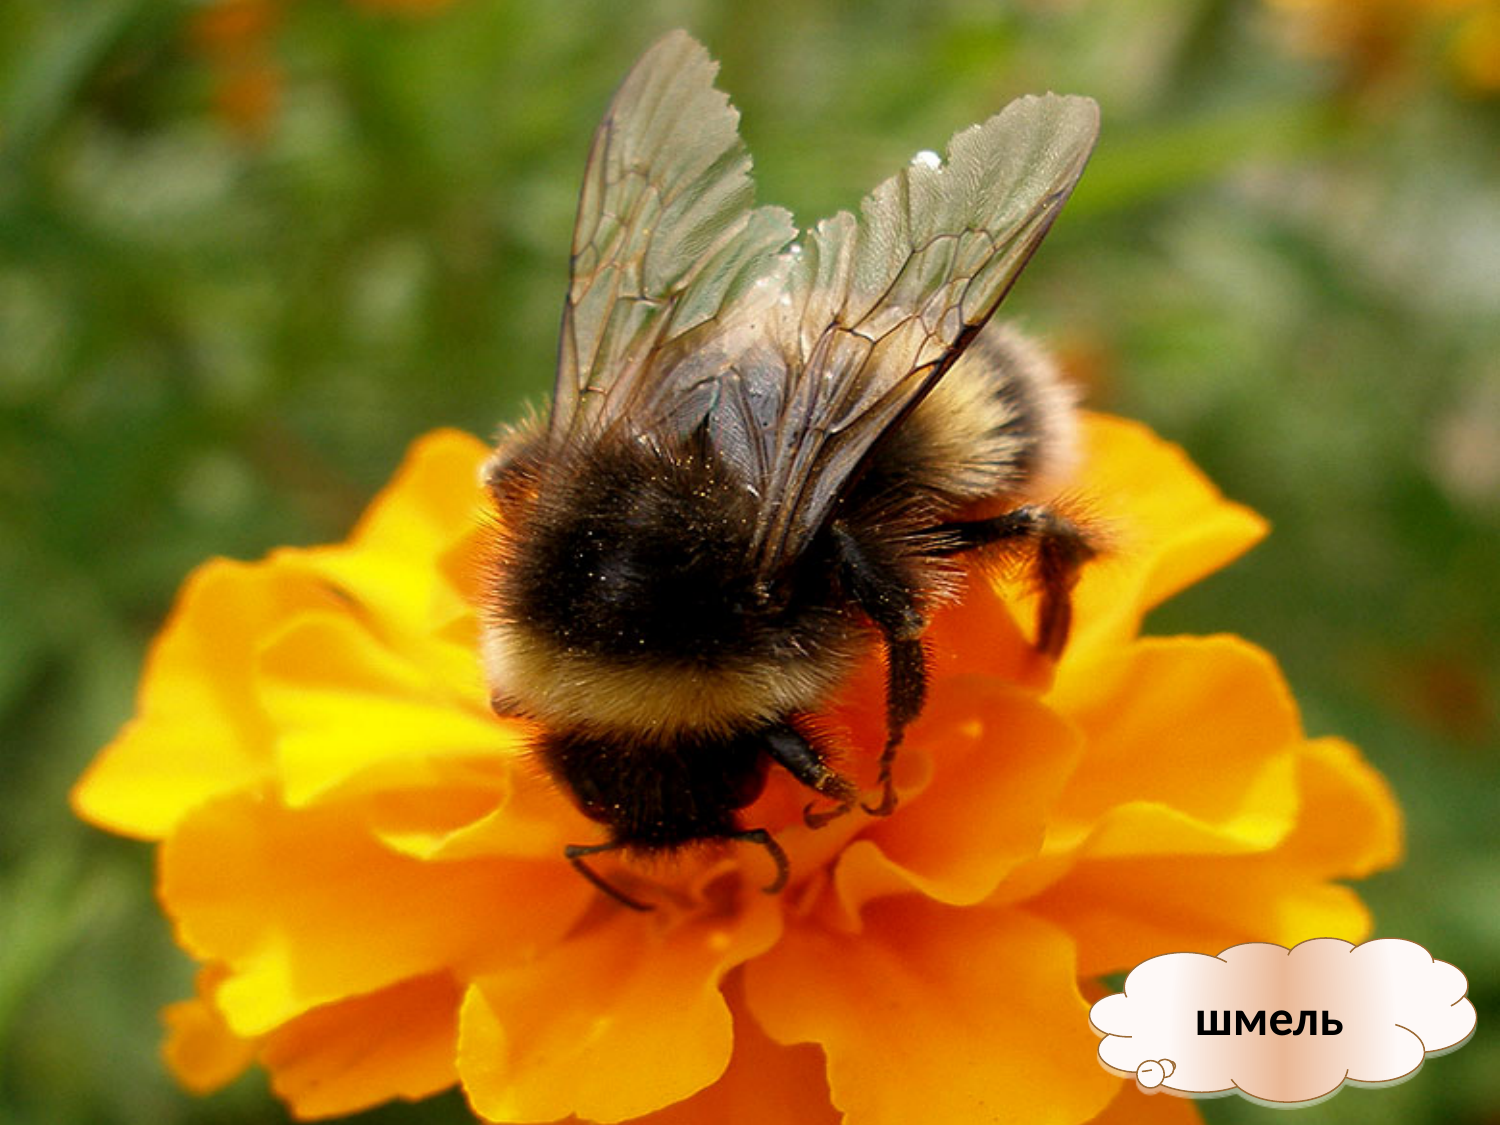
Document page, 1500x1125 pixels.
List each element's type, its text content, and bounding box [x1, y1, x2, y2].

picture [0, 0, 1500, 1125]
text_box шмель [1089, 937, 1477, 1103]
